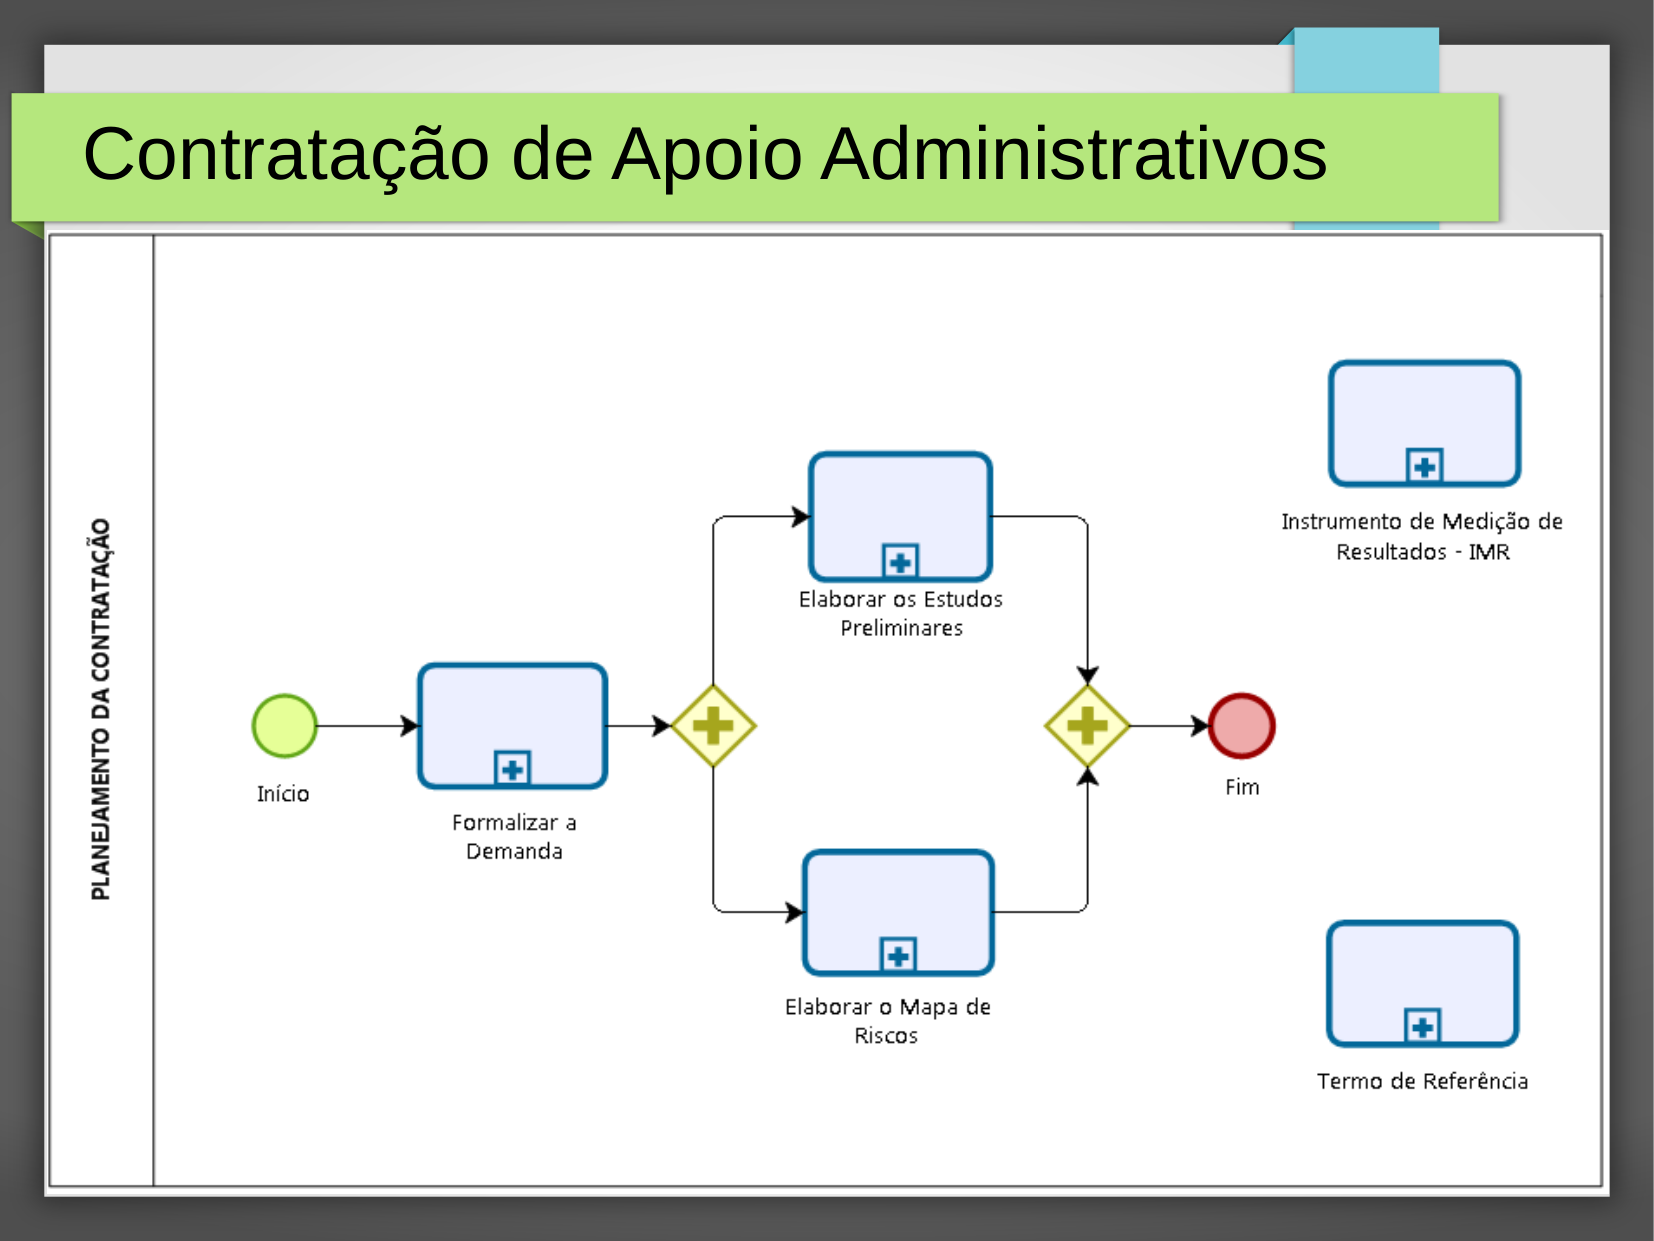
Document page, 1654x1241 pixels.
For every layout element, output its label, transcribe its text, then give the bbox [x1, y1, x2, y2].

title Contratação de Apoio Administrativos [82, 69, 1347, 230]
picture [0, 0, 1654, 1241]
